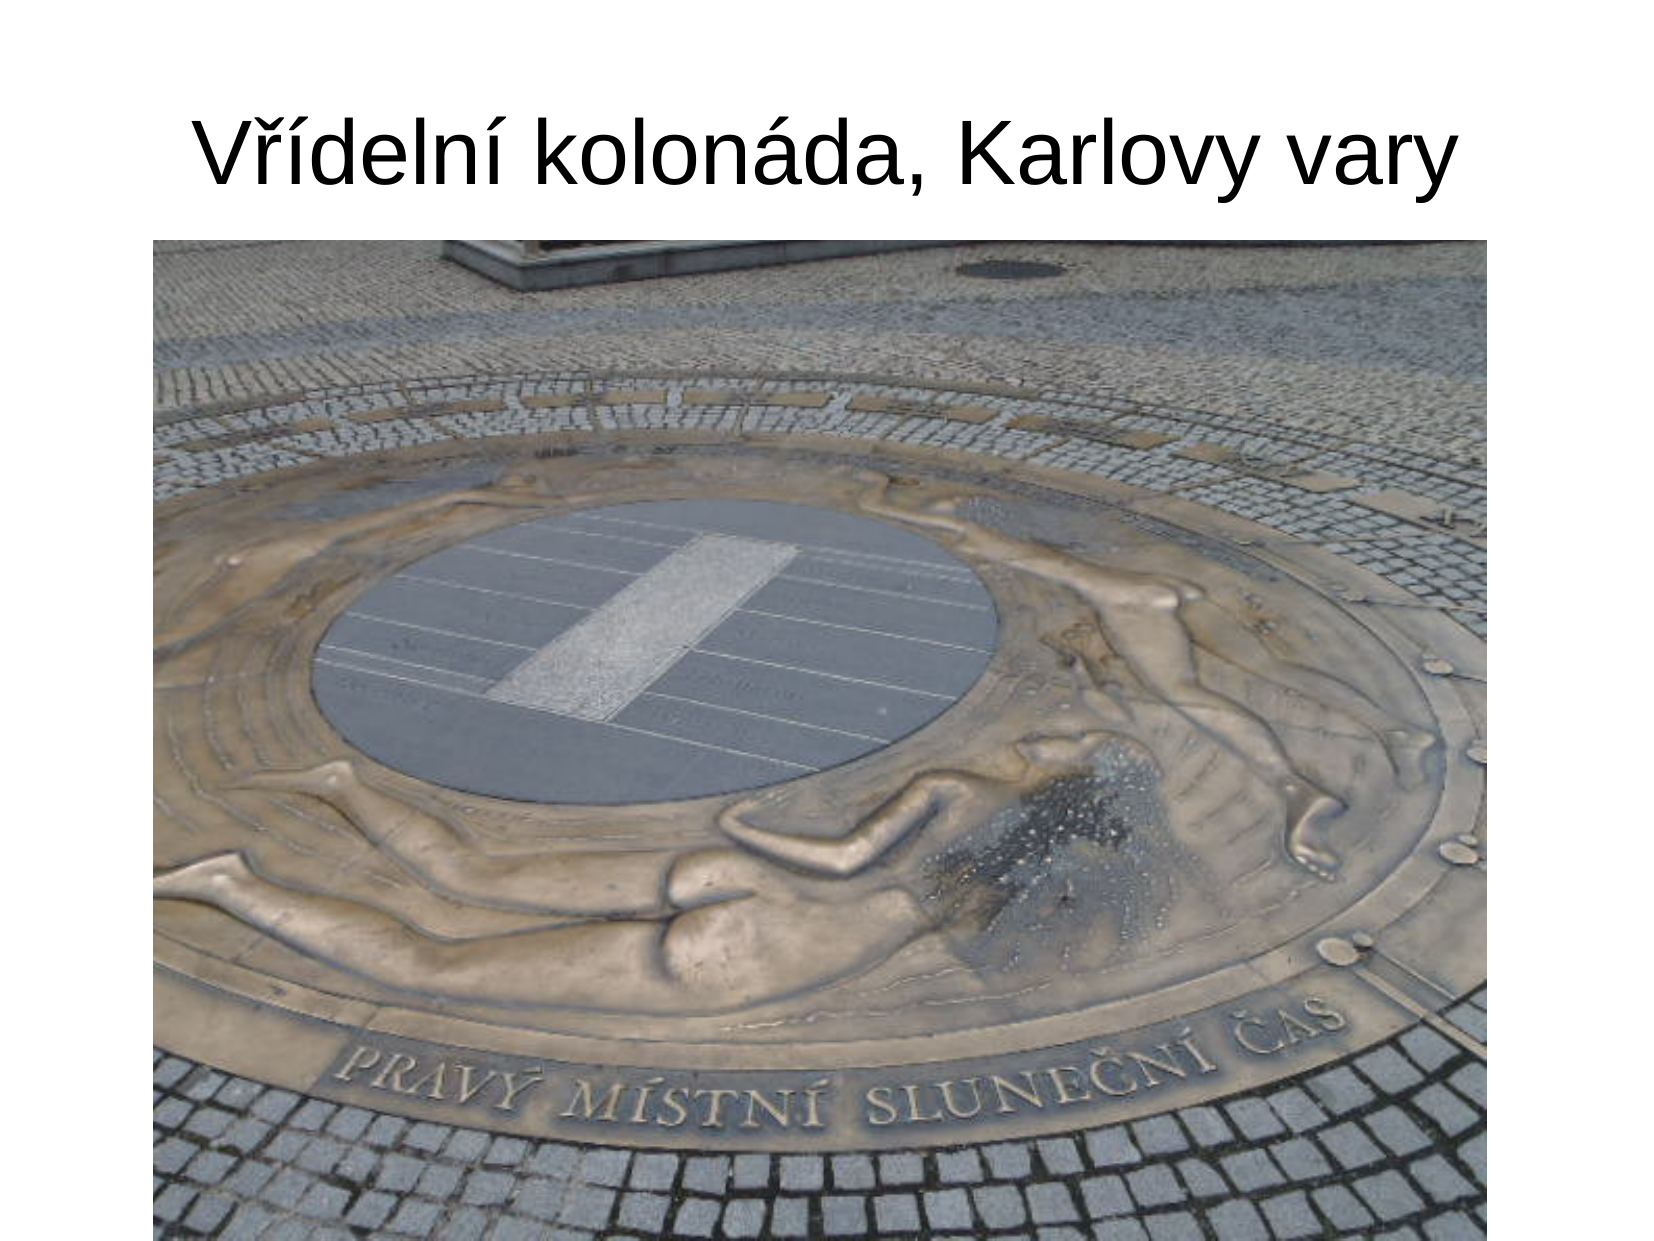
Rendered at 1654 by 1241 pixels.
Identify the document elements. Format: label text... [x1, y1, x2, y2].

title Vřídelní kolonáda, Karlovy vary [82, 49, 1571, 257]
picture [153, 240, 1487, 1241]
